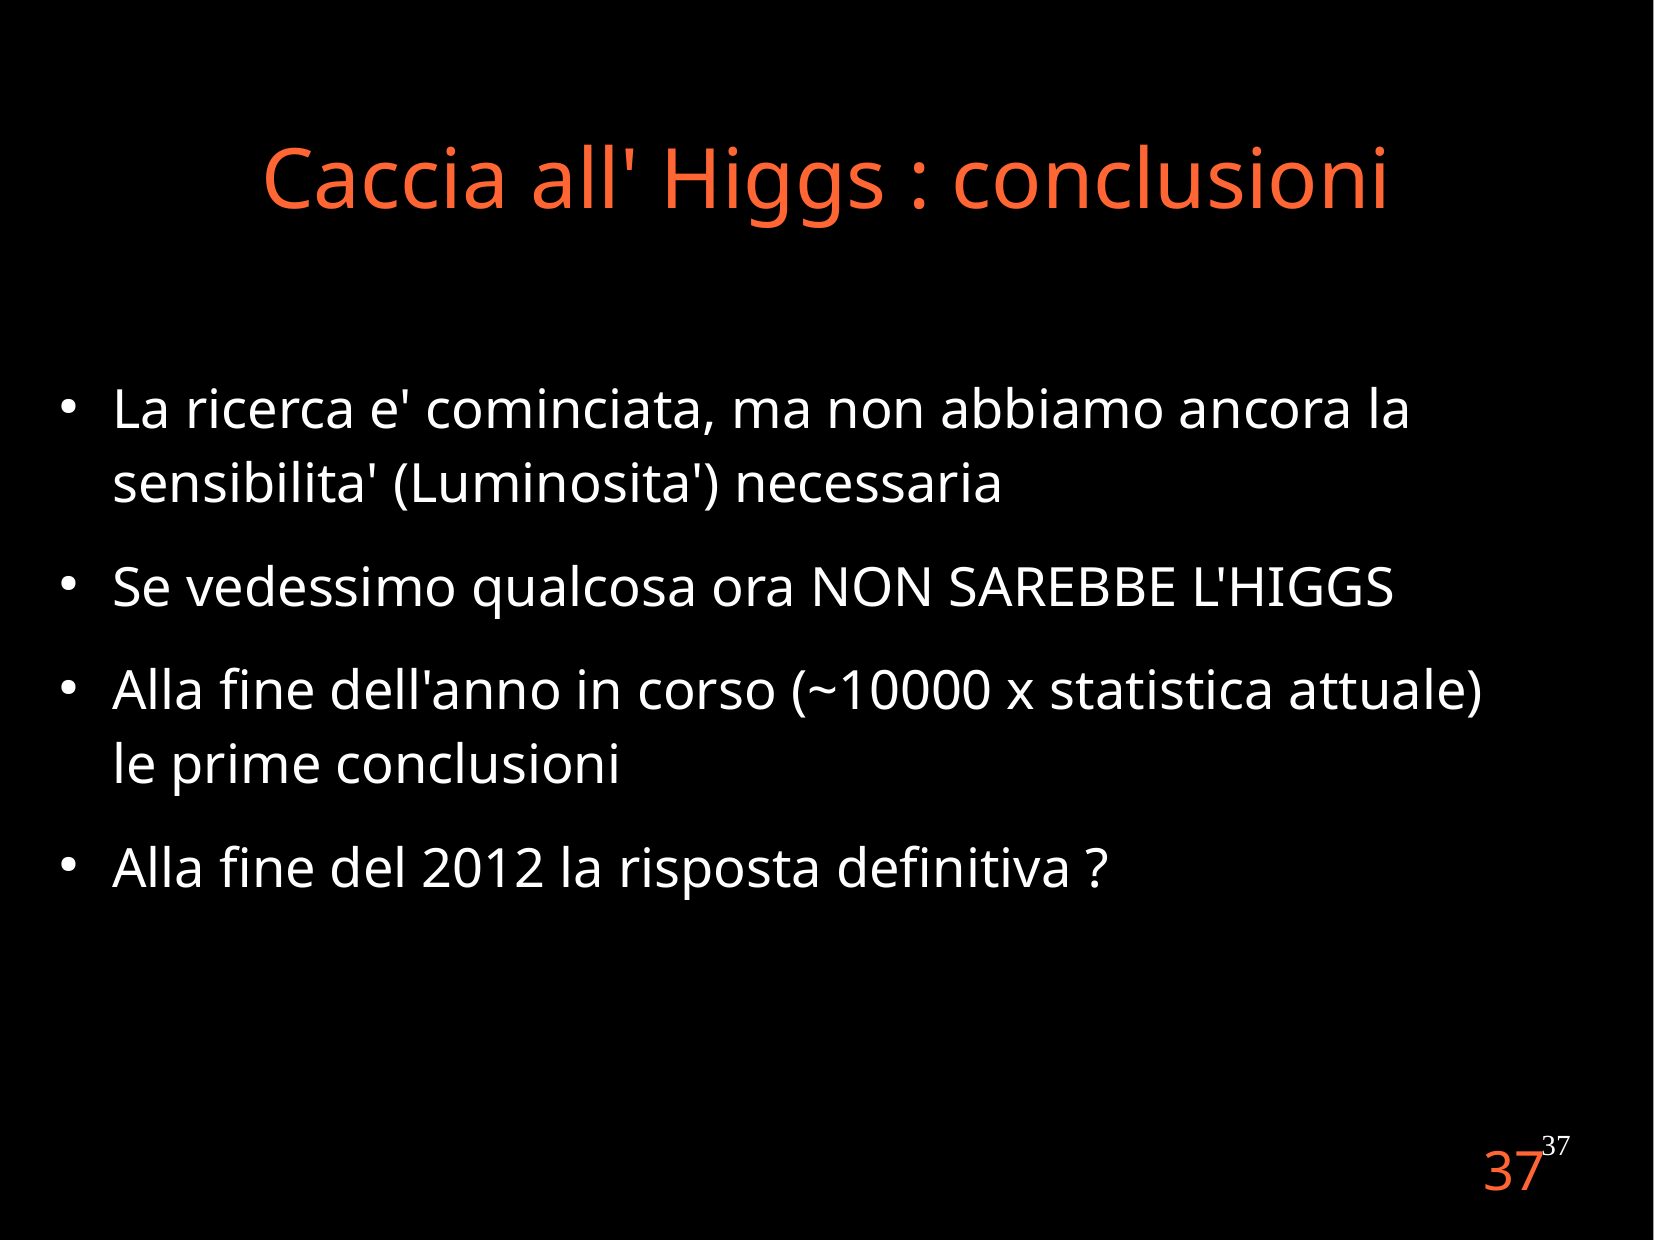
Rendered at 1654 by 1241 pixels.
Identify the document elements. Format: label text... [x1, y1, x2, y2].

title Caccia all' Higgs : conclusioni [82, 123, 1571, 230]
list La ricerca e' cominciata, ma non abbiamo ancora la sensibilita' (Luminosita') necessaria Se vedessimo qualcosa ora NON SAREBBE L'HIGGS Alla fine dell'anno in corso (~10000 x statistica attuale) le prime conclusioni Alla fine del 2012 la risposta definitiva ? [41, 370, 1530, 930]
